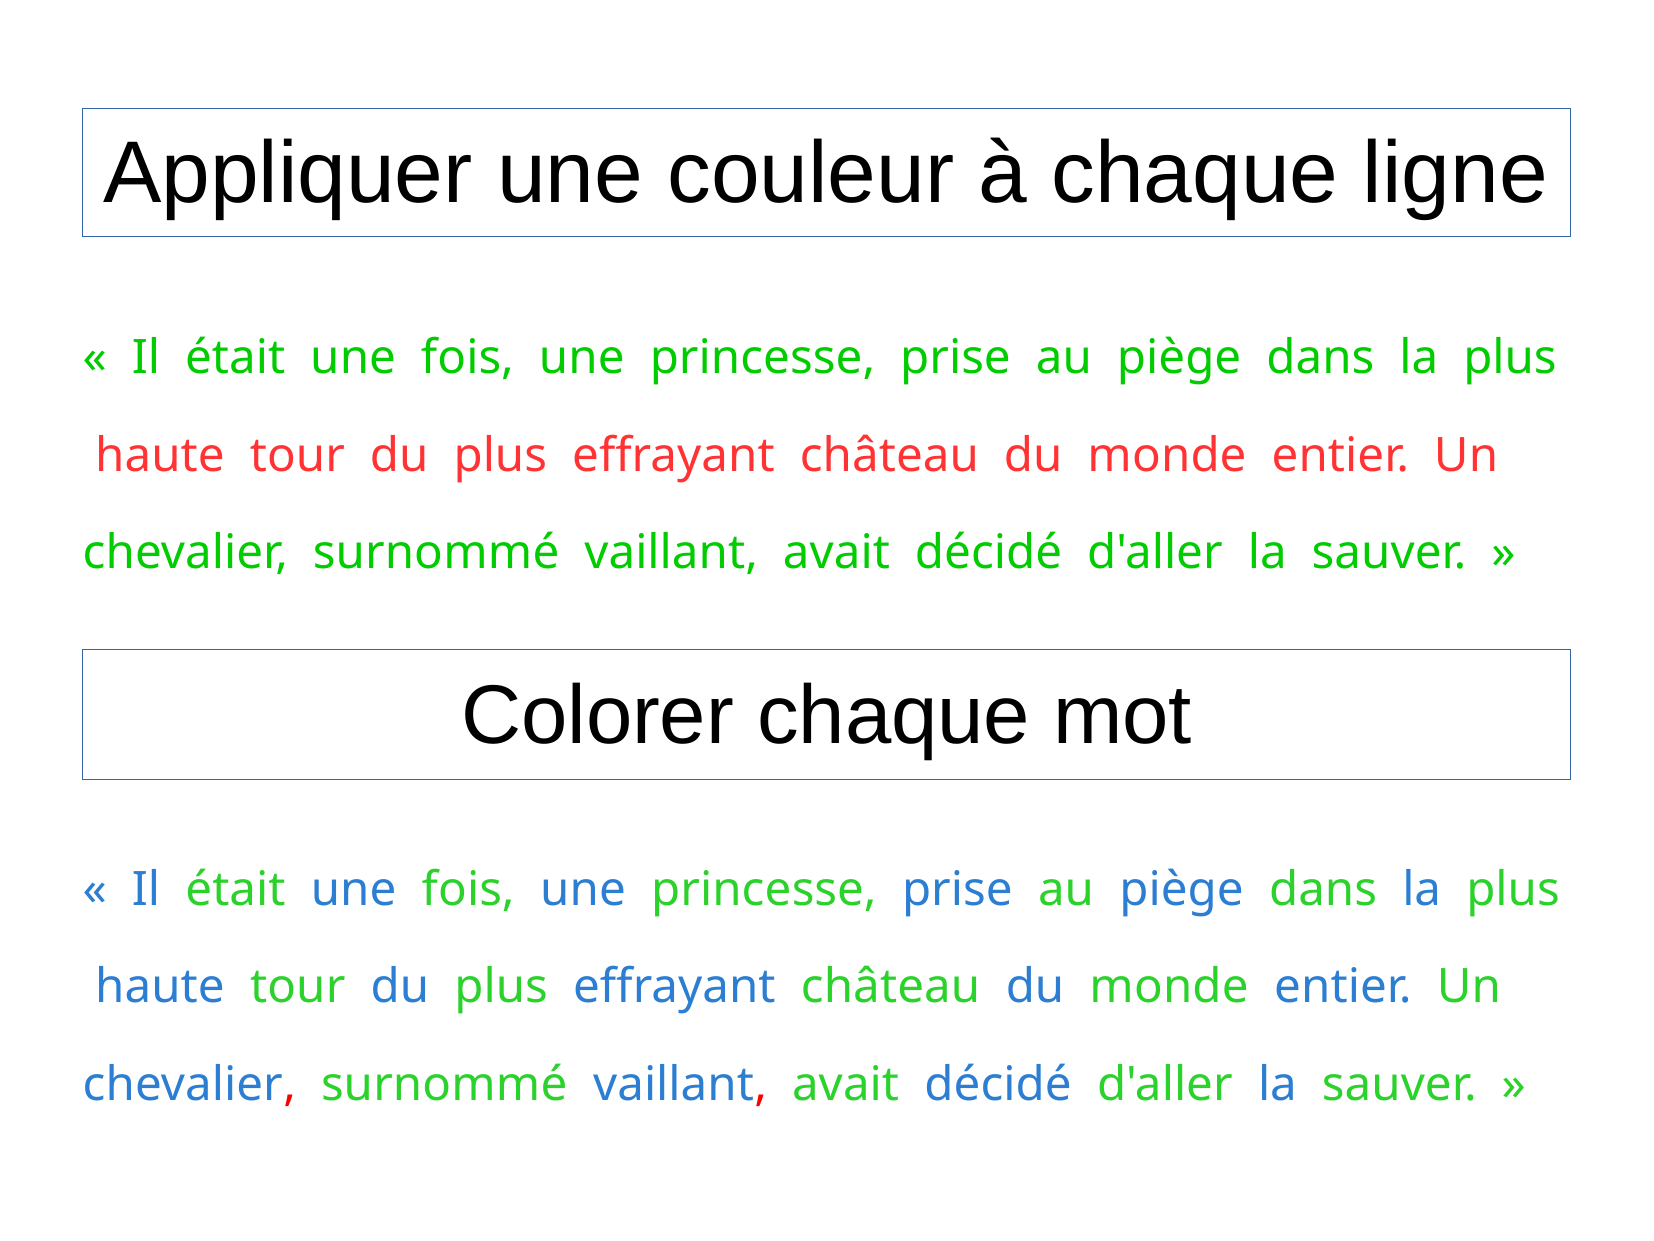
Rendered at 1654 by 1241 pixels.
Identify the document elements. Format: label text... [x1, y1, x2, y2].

list « Il était une fois, une princesse, prise au piège dans la plus haute tour du plus effrayant château du monde entier. Un chevalier, surnommé vaillant, avait décidé d'aller la sauver. » [82, 290, 1571, 603]
title Colorer chaque mot [82, 649, 1571, 780]
title Appliquer une couleur à chaque ligne [82, 108, 1571, 237]
list « Il était une fois, une princesse, prise au piège dans la plus haute tour du plus effrayant château du monde entier. Un chevalier, surnommé vaillant, avait décidé d'aller la sauver. » [82, 821, 1571, 1134]
